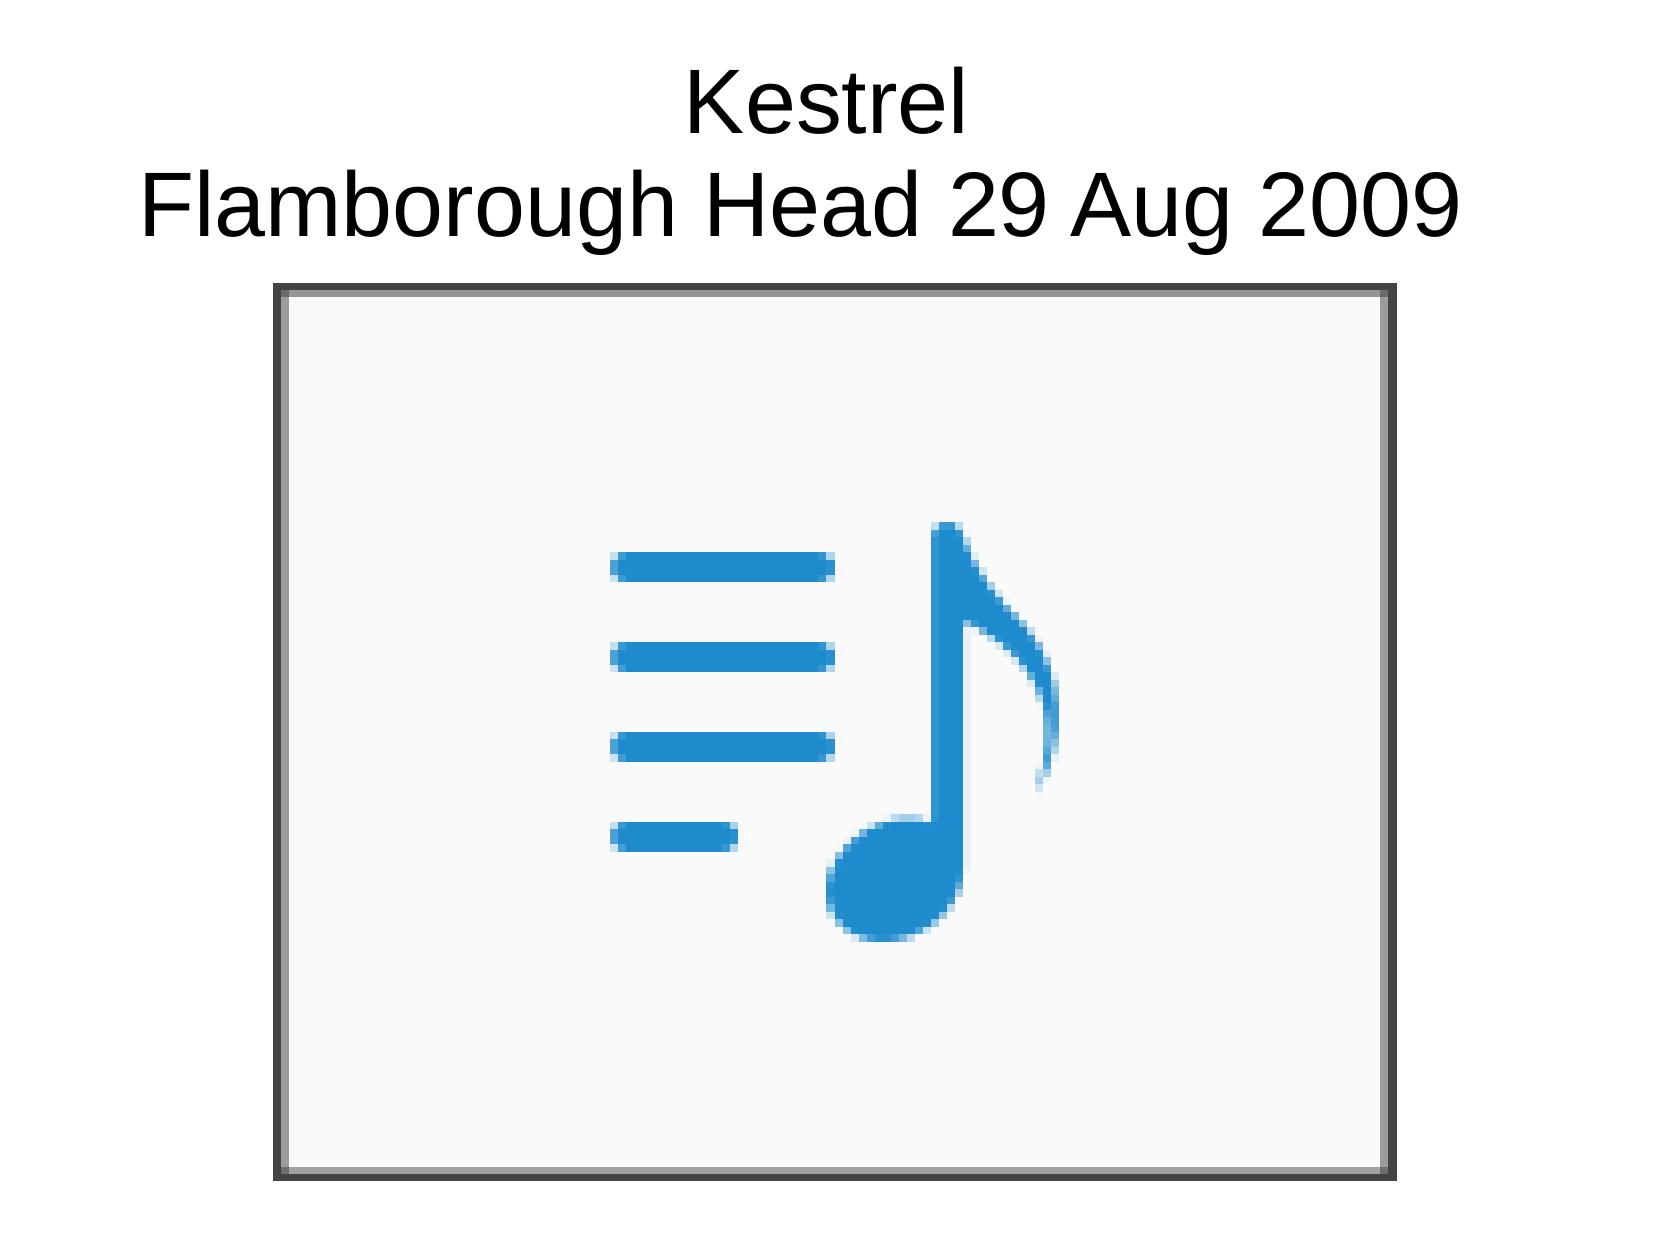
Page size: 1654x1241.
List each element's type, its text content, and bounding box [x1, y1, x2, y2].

title Kestrel Flamborough Head 29 Aug 2009 [82, 50, 1571, 256]
text_box [272, 282, 1398, 1183]
